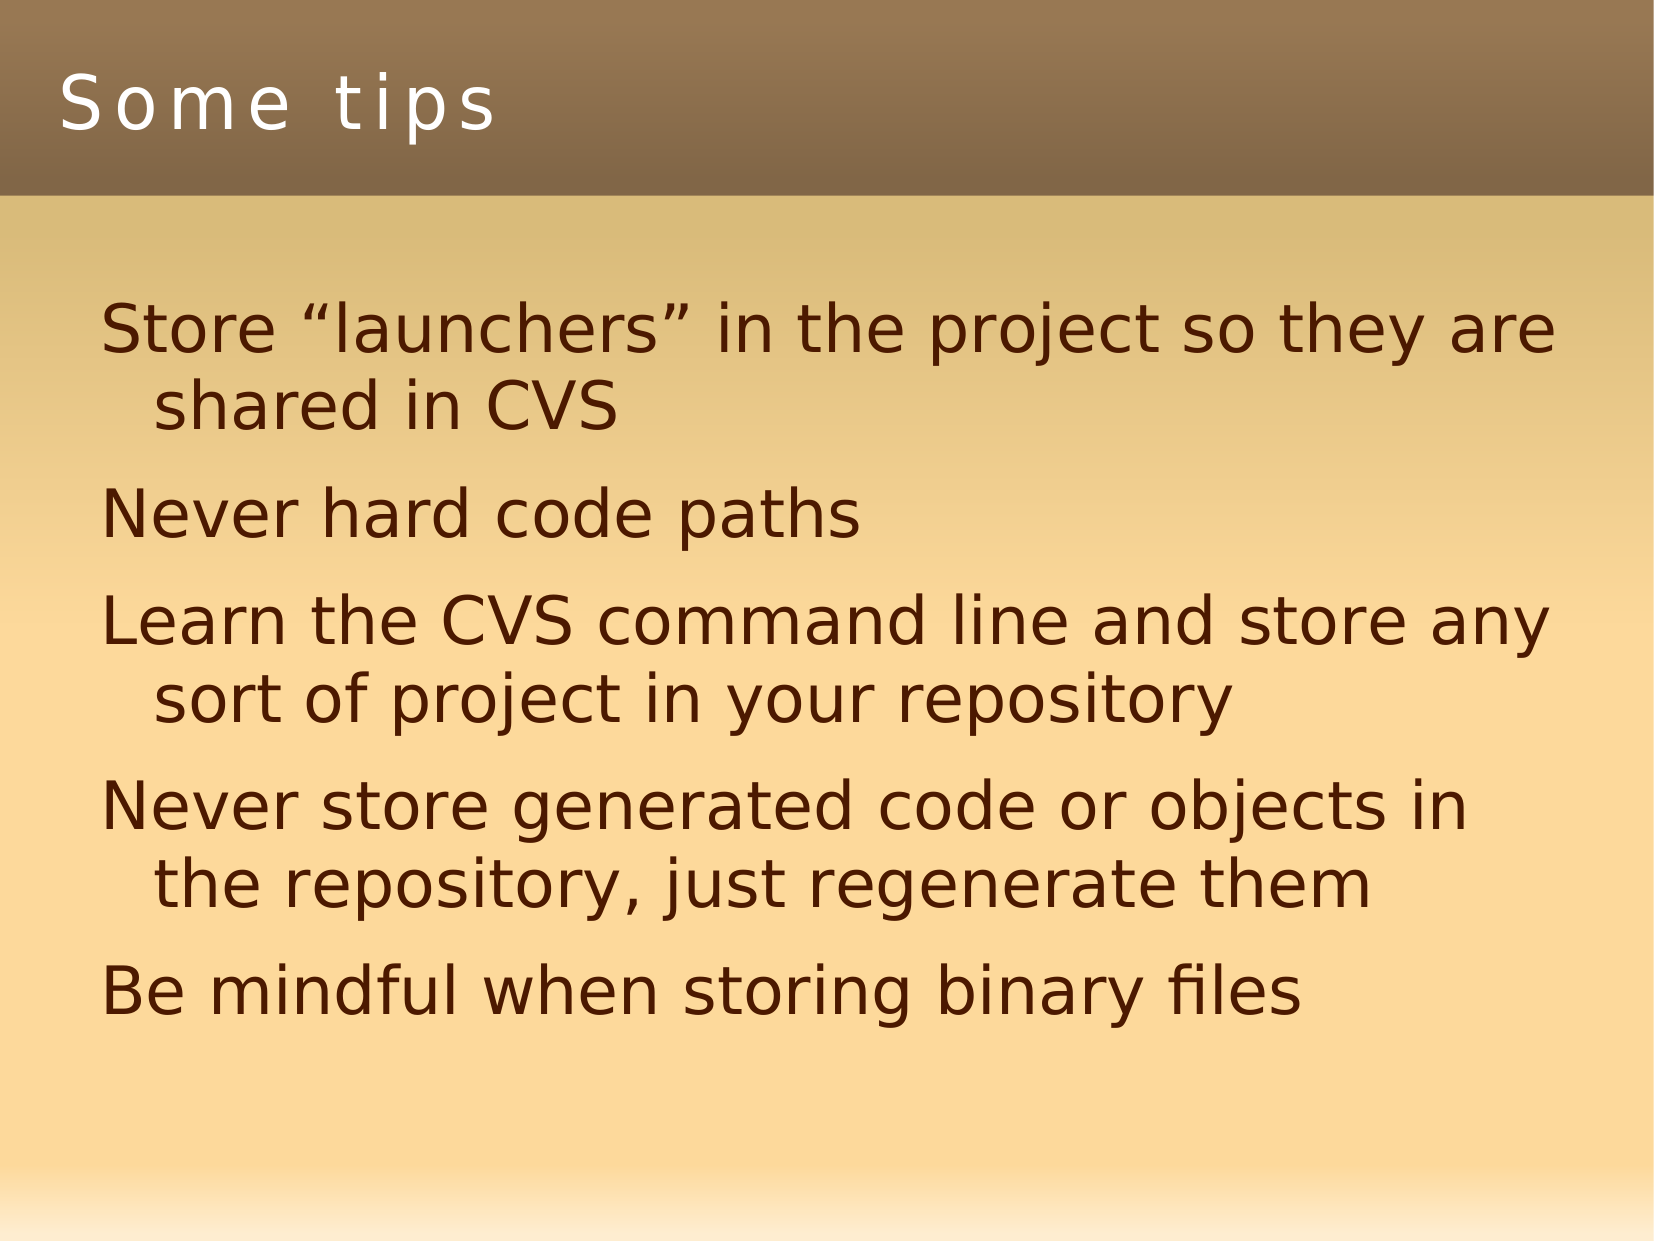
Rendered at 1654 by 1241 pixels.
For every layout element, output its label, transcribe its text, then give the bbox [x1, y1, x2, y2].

picture [0, 0, 1654, 1241]
title Some tips [59, 36, 1595, 171]
list Store “launchers” in the project so they are shared in CVS Never hard code paths Learn the CVS command line and store any sort of project in your repository Never store generated code or objects in the repository, just regenerate them Be mindful when storing binary files [82, 290, 1571, 1094]
